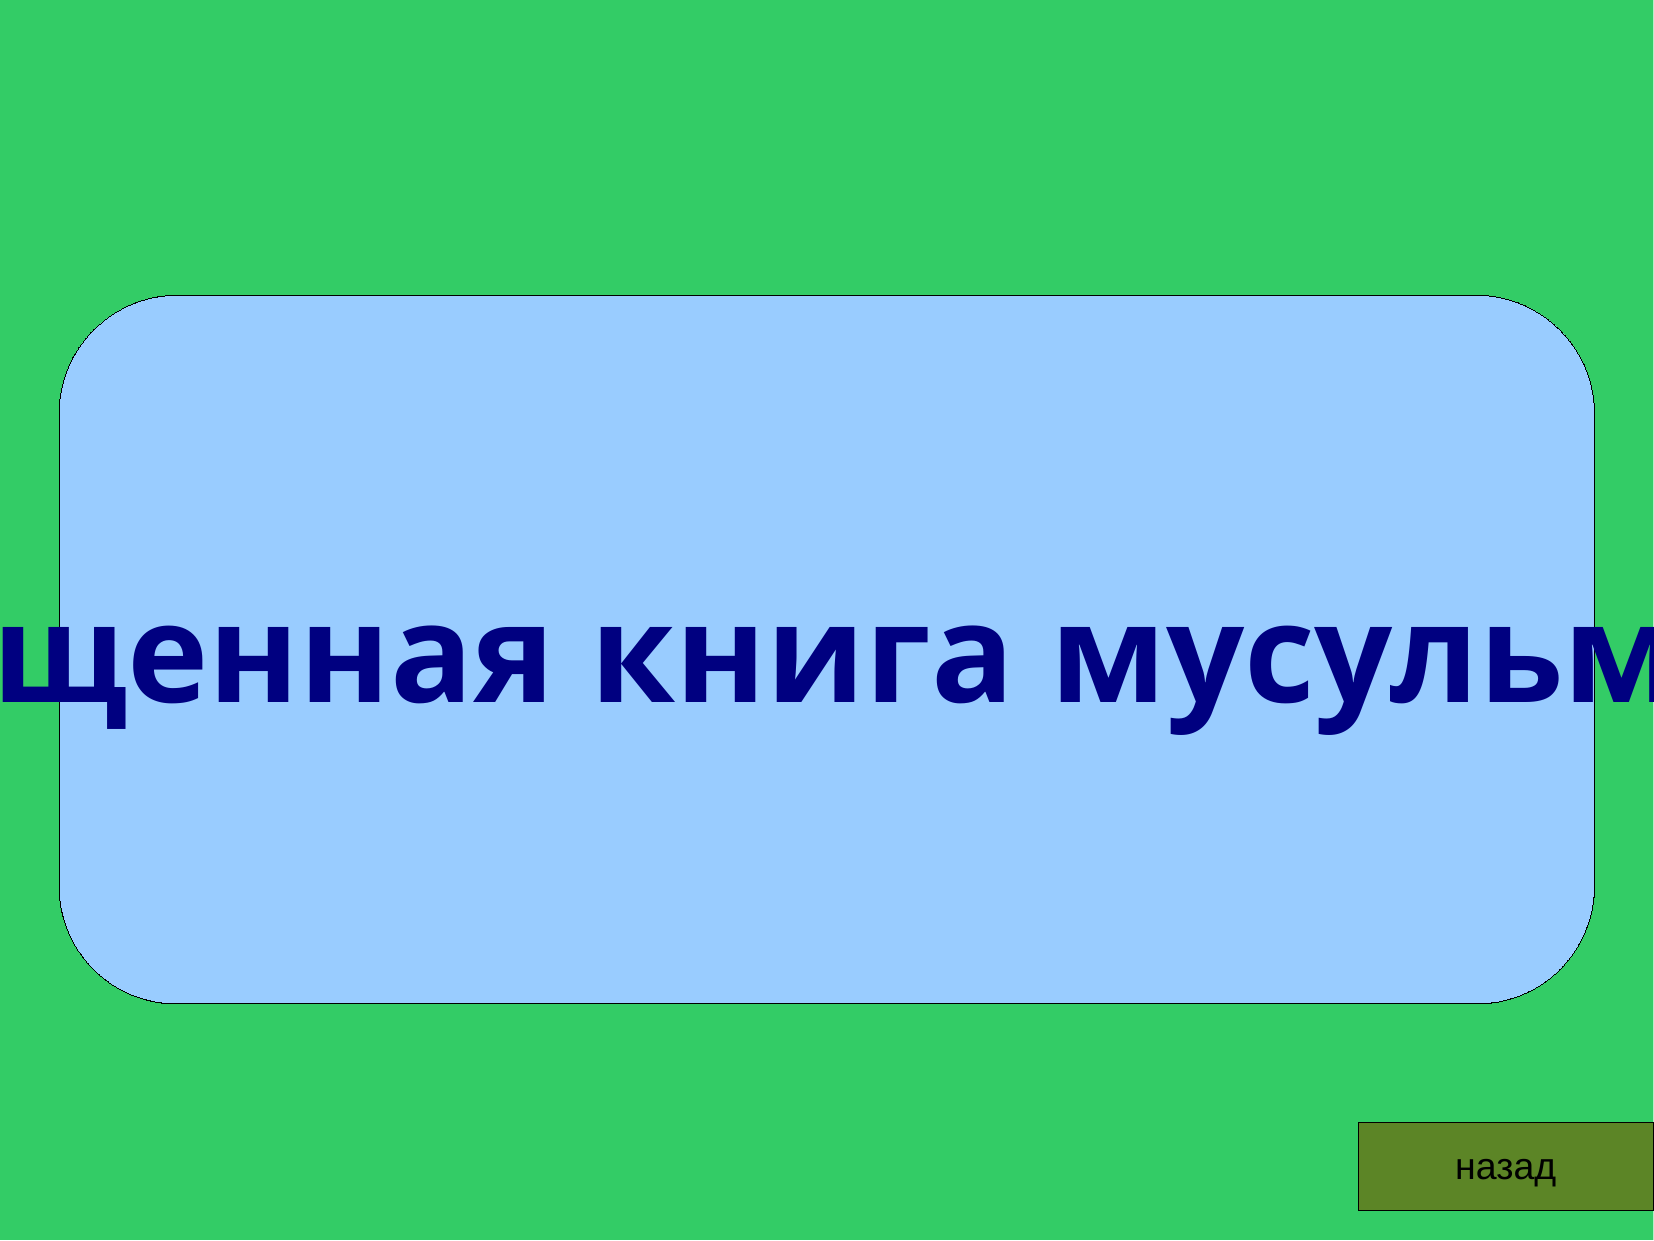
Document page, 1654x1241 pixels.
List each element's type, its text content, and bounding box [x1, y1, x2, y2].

text_box Священная книга мусульман? [59, 295, 1595, 1004]
text_box назад [1358, 1122, 1654, 1211]
